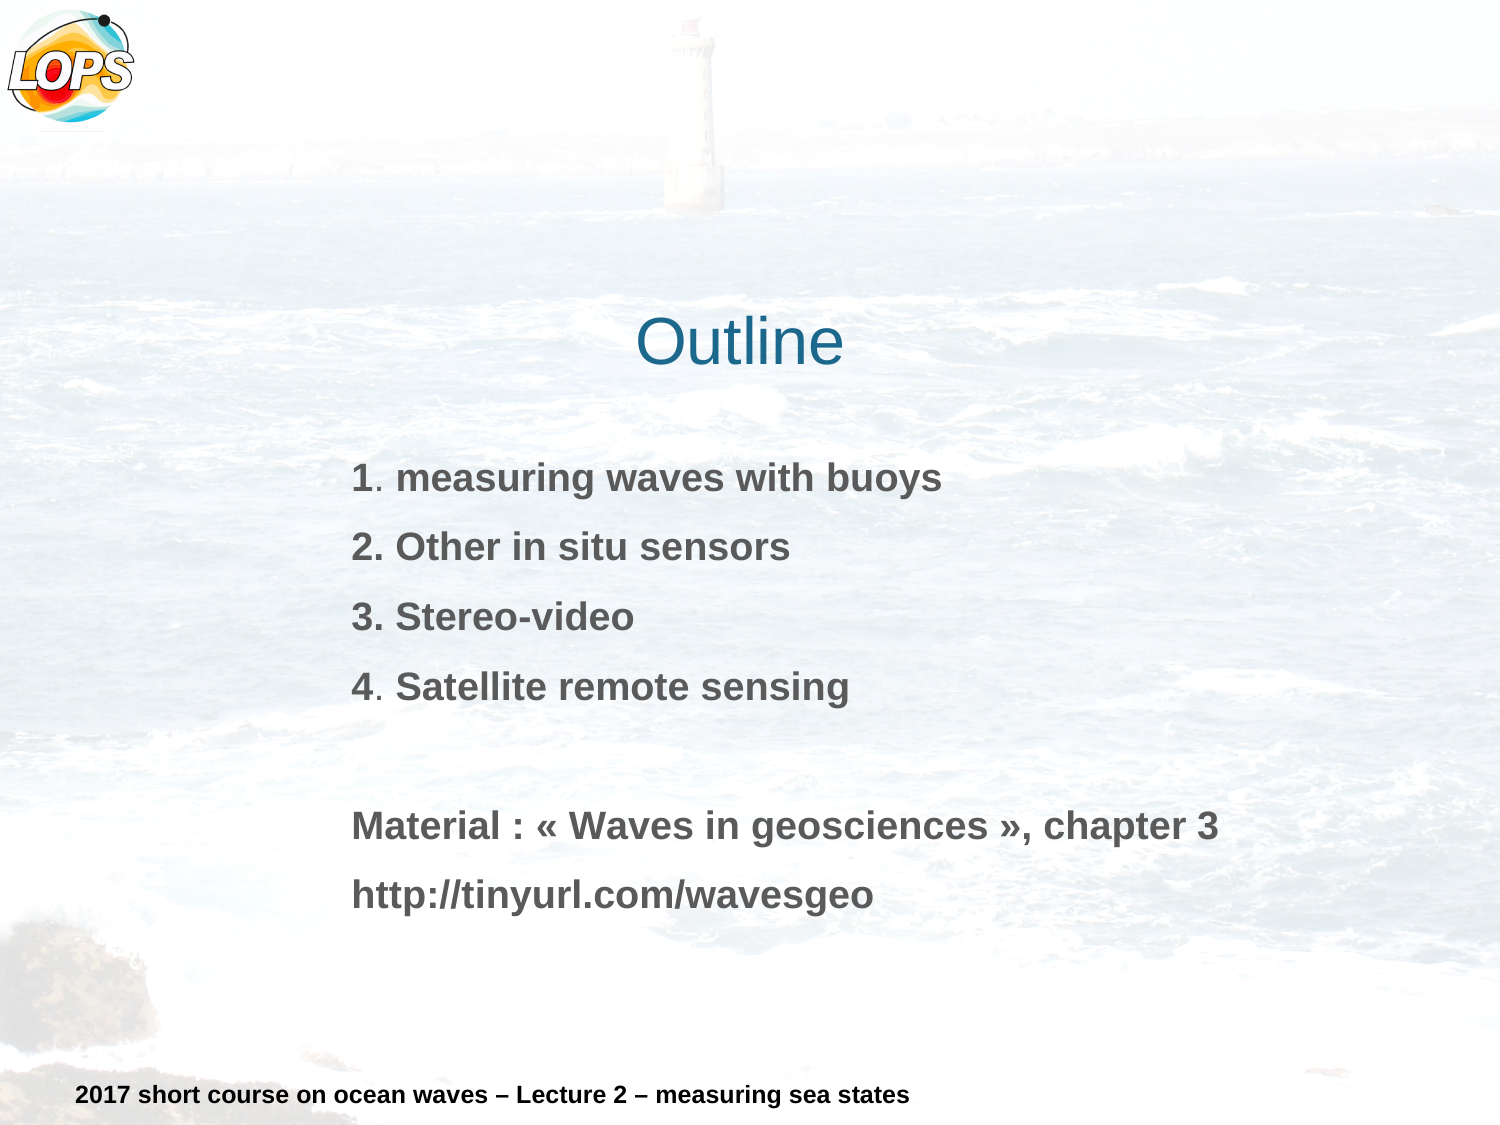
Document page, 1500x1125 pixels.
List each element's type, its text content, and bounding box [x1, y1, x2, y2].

text_box 1. measuring waves with buoys 2. Other in situ sensors 3. Stereo-video 4. Satellite remote sensing Material : « Waves in geosciences », chapter 3 http://tinyurl.com/wavesgeo [336, 379, 1500, 833]
text_box Outline [620, 261, 1447, 379]
picture [0, 0, 1500, 1125]
